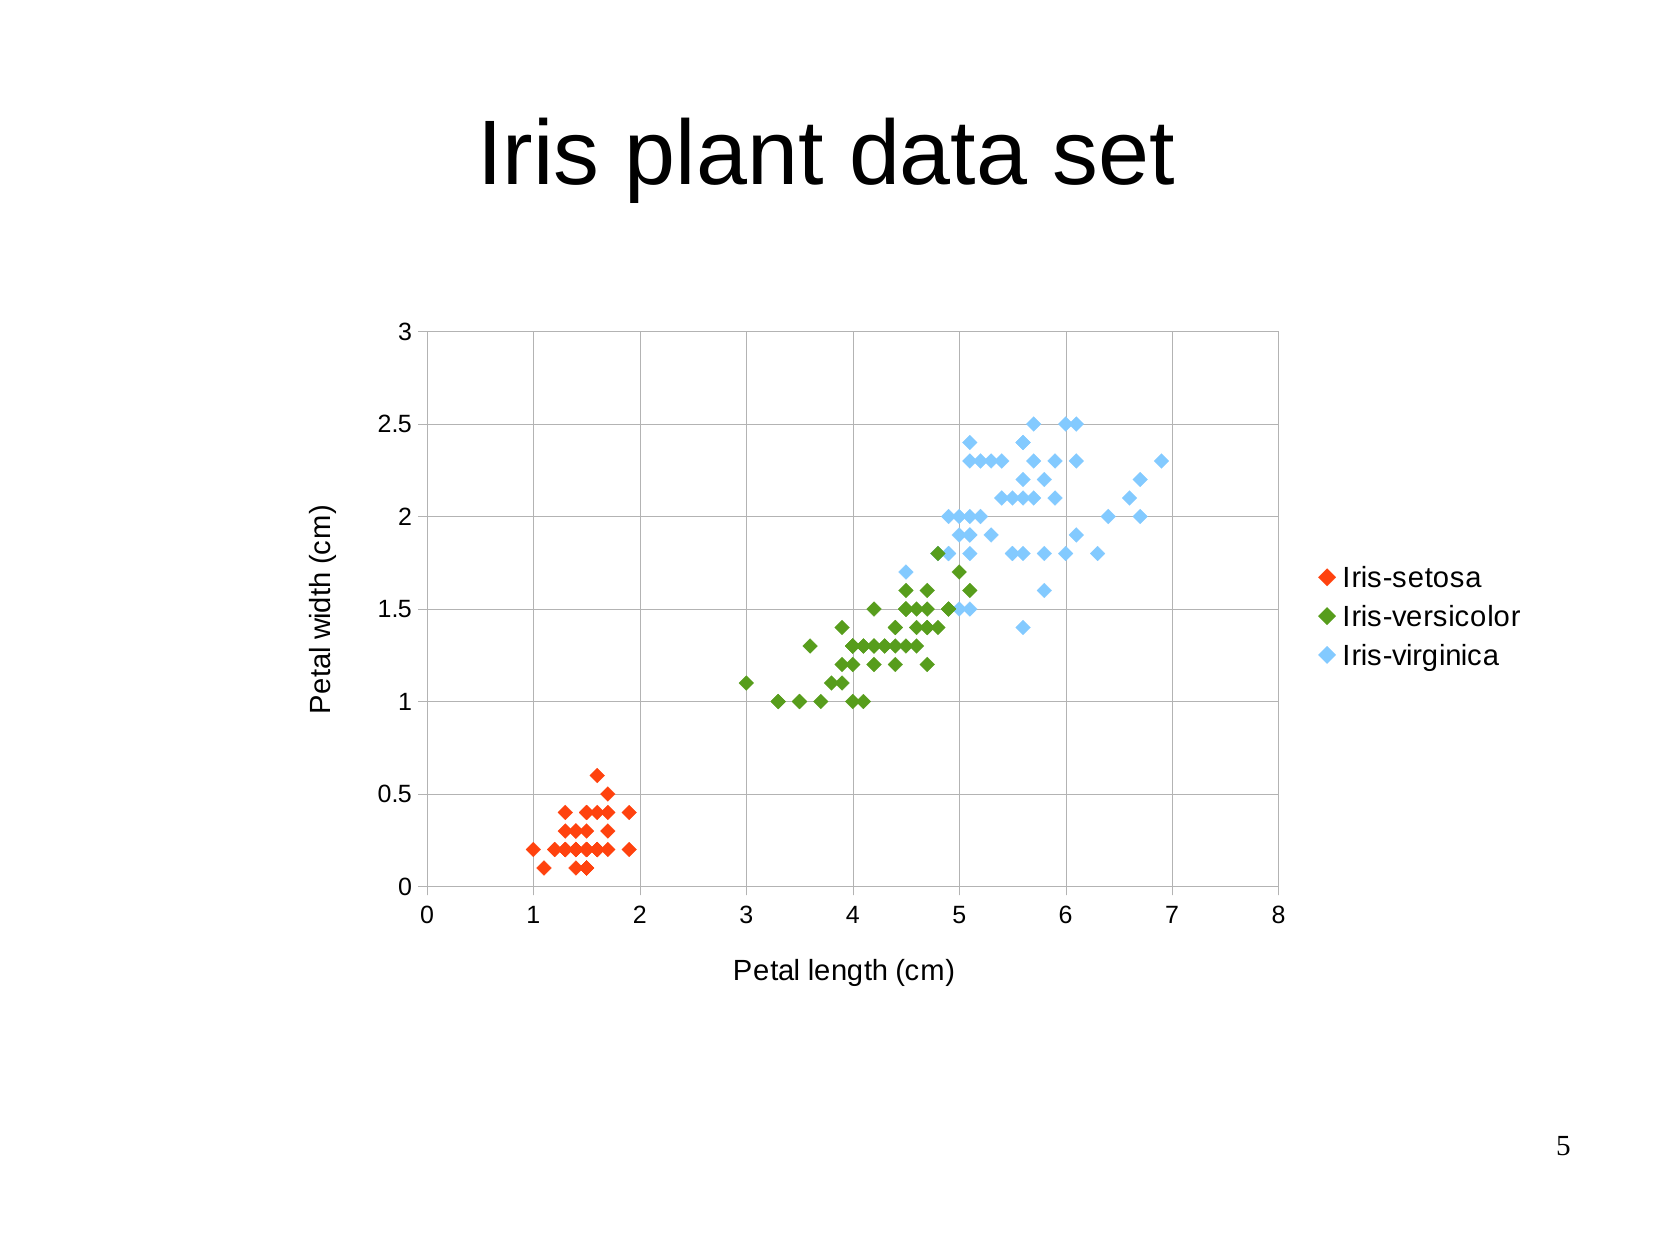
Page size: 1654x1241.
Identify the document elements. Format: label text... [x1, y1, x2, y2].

picture [377, 318, 1286, 928]
picture [727, 945, 961, 996]
title Iris plant data set [82, 49, 1571, 257]
picture [294, 499, 346, 721]
picture [1308, 555, 1531, 678]
